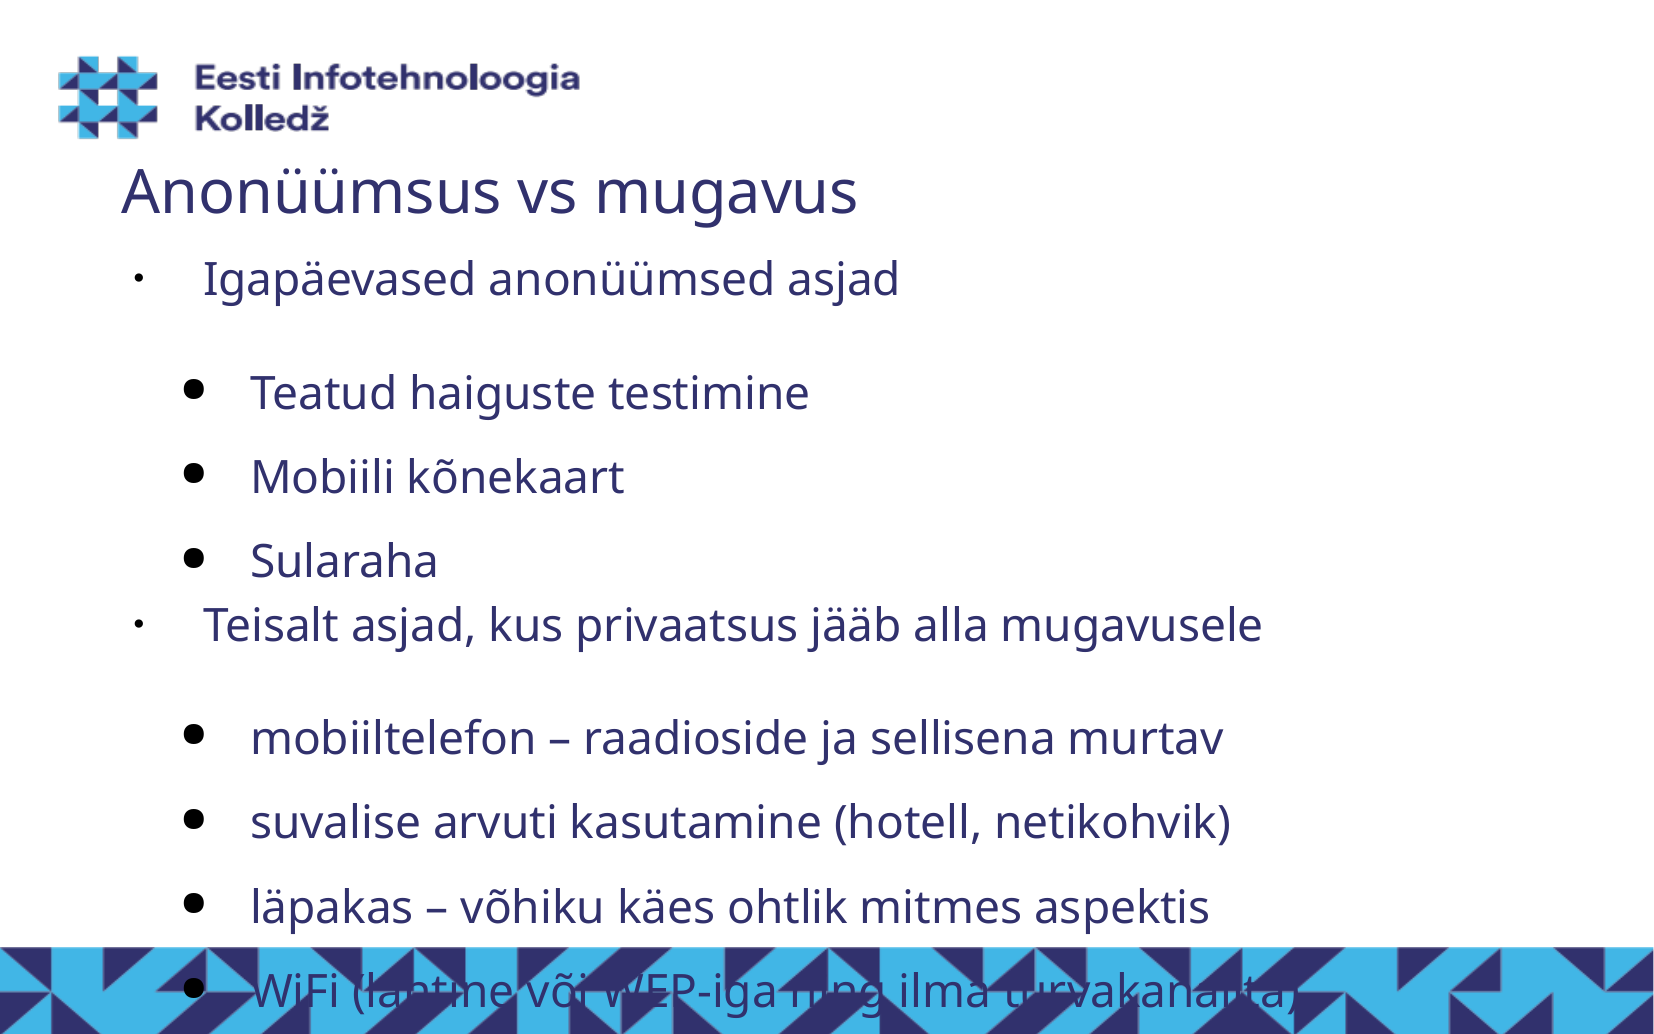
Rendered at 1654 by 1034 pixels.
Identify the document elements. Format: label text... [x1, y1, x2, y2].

list Igapäevased anonüümsed asjad Teatud haiguste testimine Mobiili kõnekaart Sularaha Teisalt asjad, kus privaatsus jääb alla mugavusele mobiiltelefon – raadioside ja sellisena murtav suvalise arvuti kasutamine (hotell, netikohvik) läpakas – võhiku käes ohtlik mitmes aspektis WiFi (lahtine või WEP-iga ning ilma turvakanalita) [121, 245, 1534, 942]
title Anonüümsus vs mugavus [121, 103, 1534, 245]
